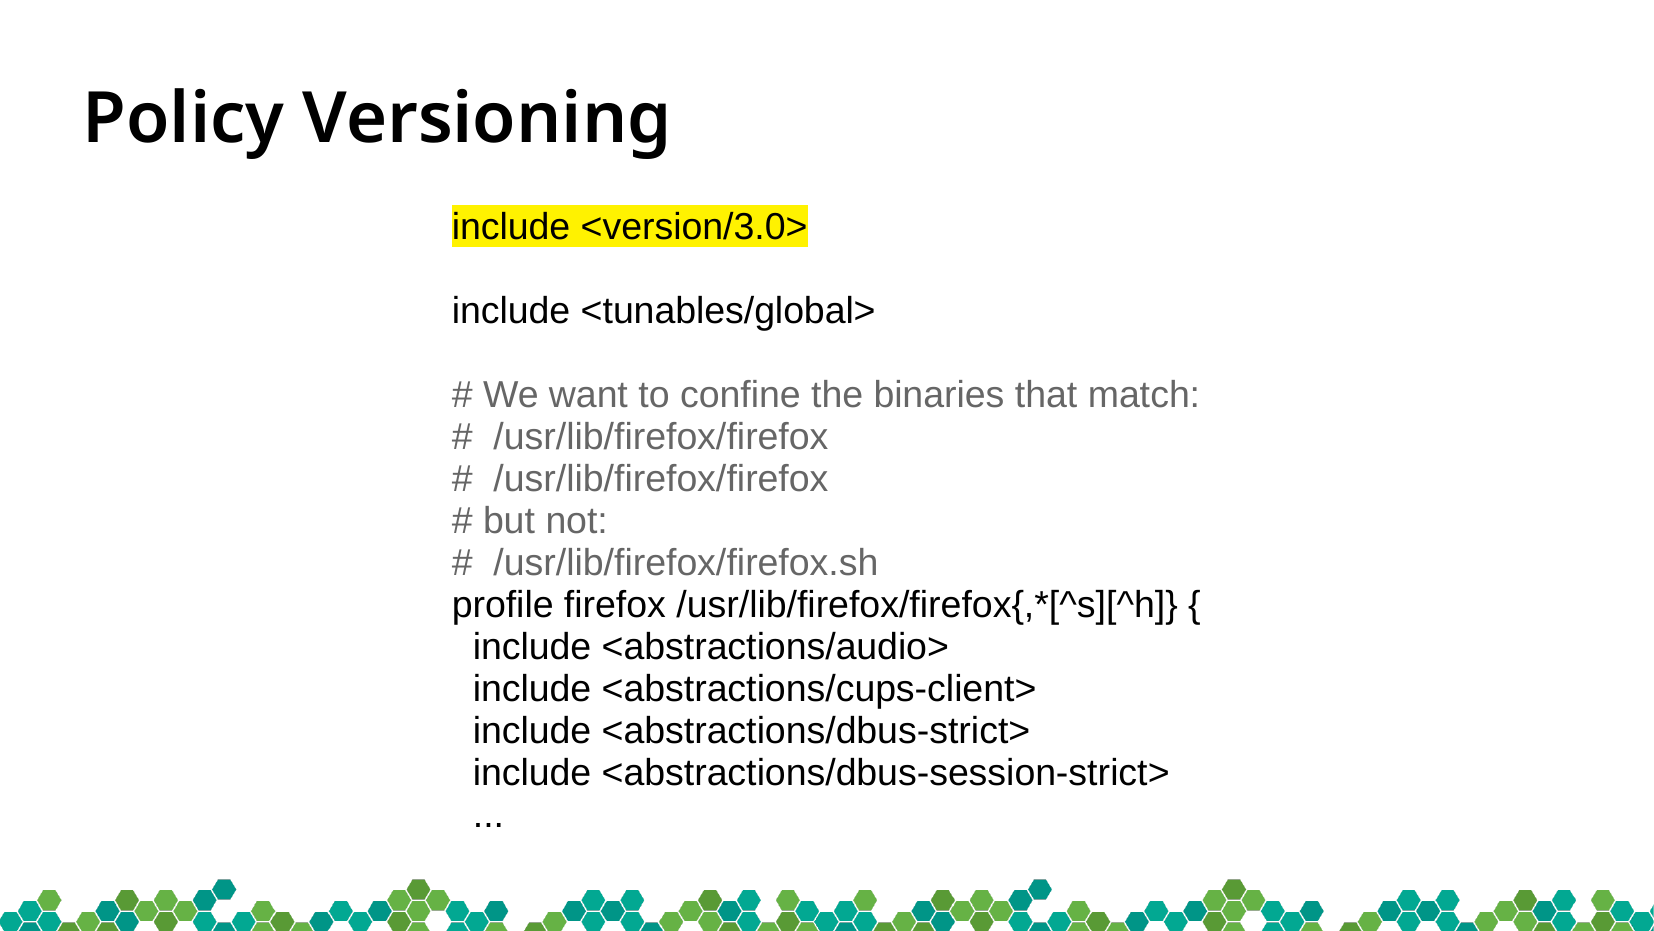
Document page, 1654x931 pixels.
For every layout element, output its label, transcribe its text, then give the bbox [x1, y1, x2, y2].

picture [0, 871, 1654, 931]
text_box include <version/3.0> include <tunables/global> # We want to confine the binaries that match: # /usr/lib/firefox/firefox # /usr/lib/firefox/firefox # but not: # /usr/lib/firefox/firefox.sh profile firefox /usr/lib/firefox/firefox{,*[^s][^h]} { include <abstractions/audio> include <abstractions/cups-client> include <abstractions/dbus-strict> include <abstractions/dbus-session-strict> ... [437, 197, 1217, 885]
title Policy Versioning [82, 37, 1571, 193]
